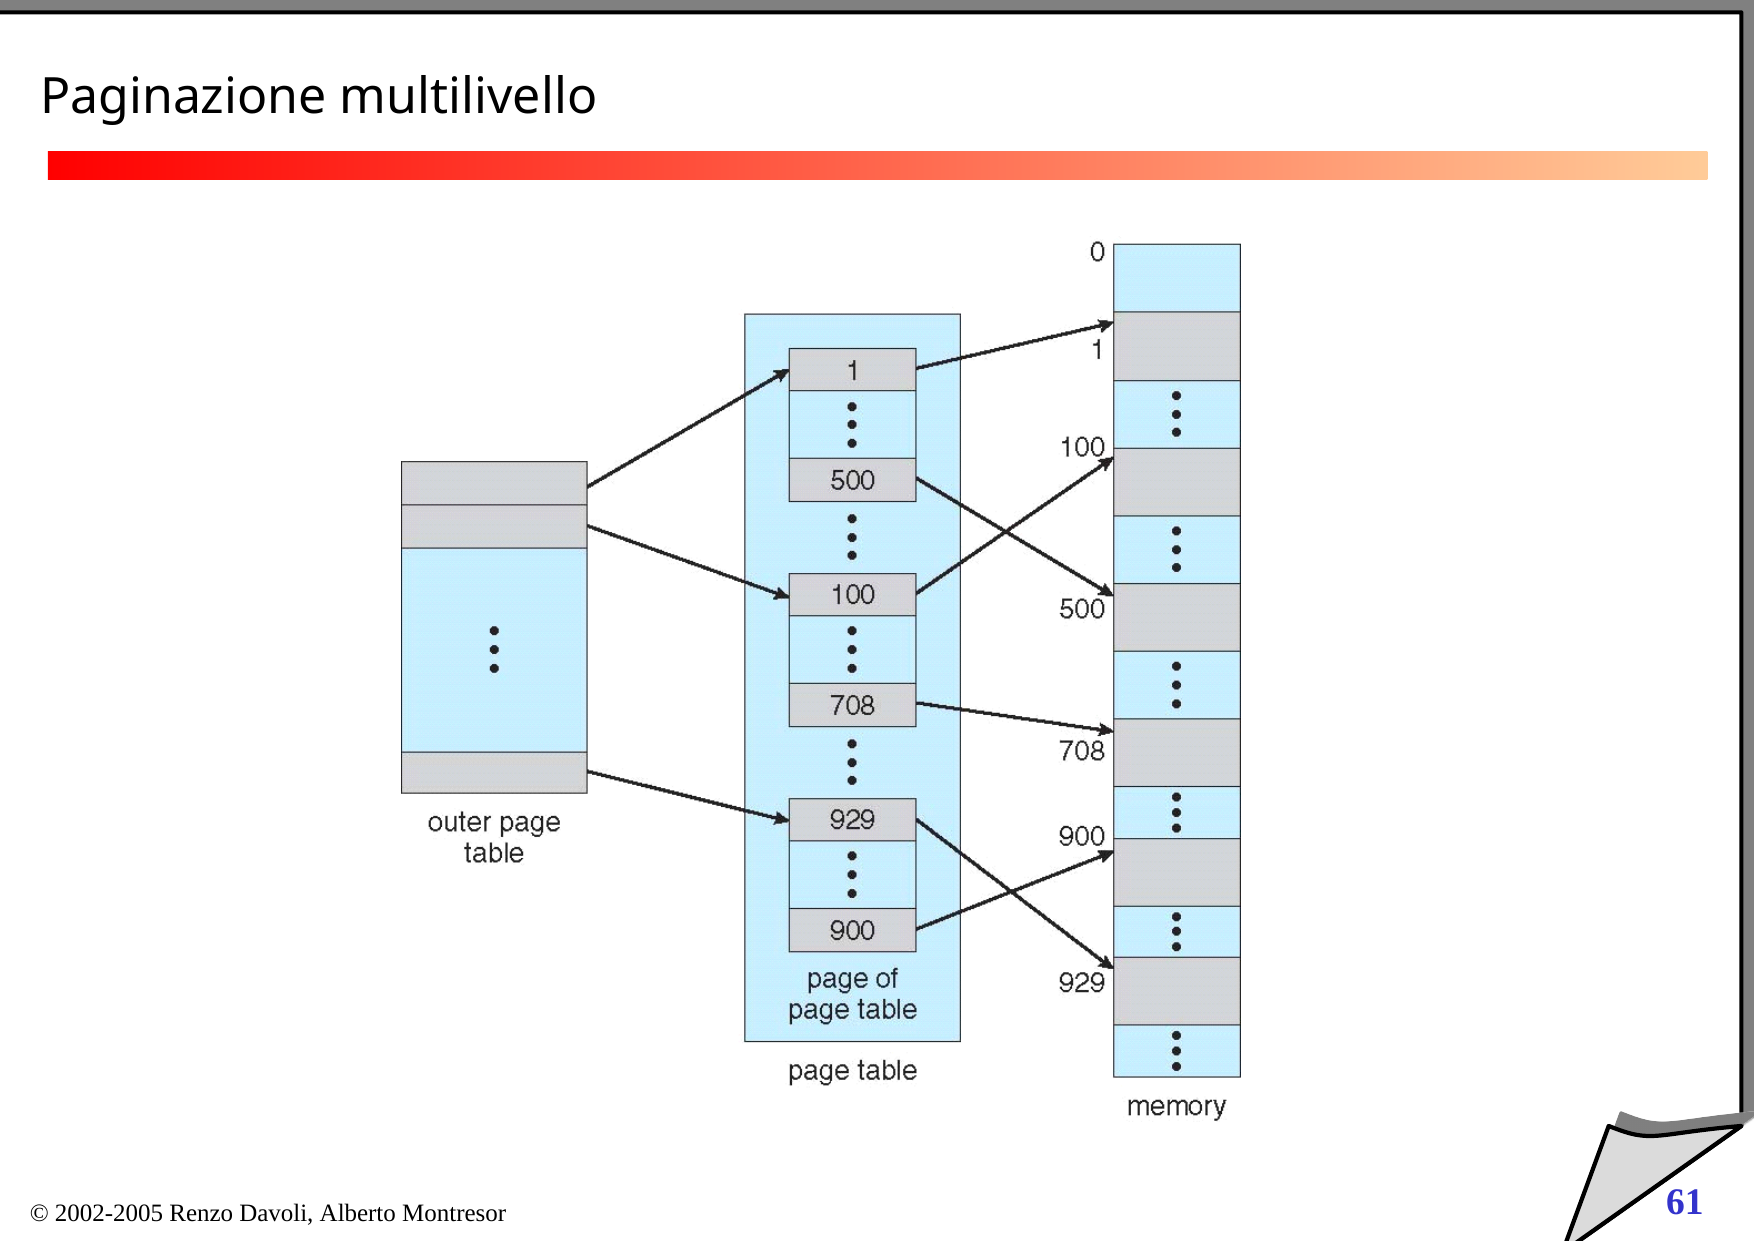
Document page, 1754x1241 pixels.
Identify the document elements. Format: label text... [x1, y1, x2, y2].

picture [401, 236, 1241, 1123]
title Paginazione multilivello [40, 49, 1714, 144]
text_box MMU [750, 152, 754, 179]
